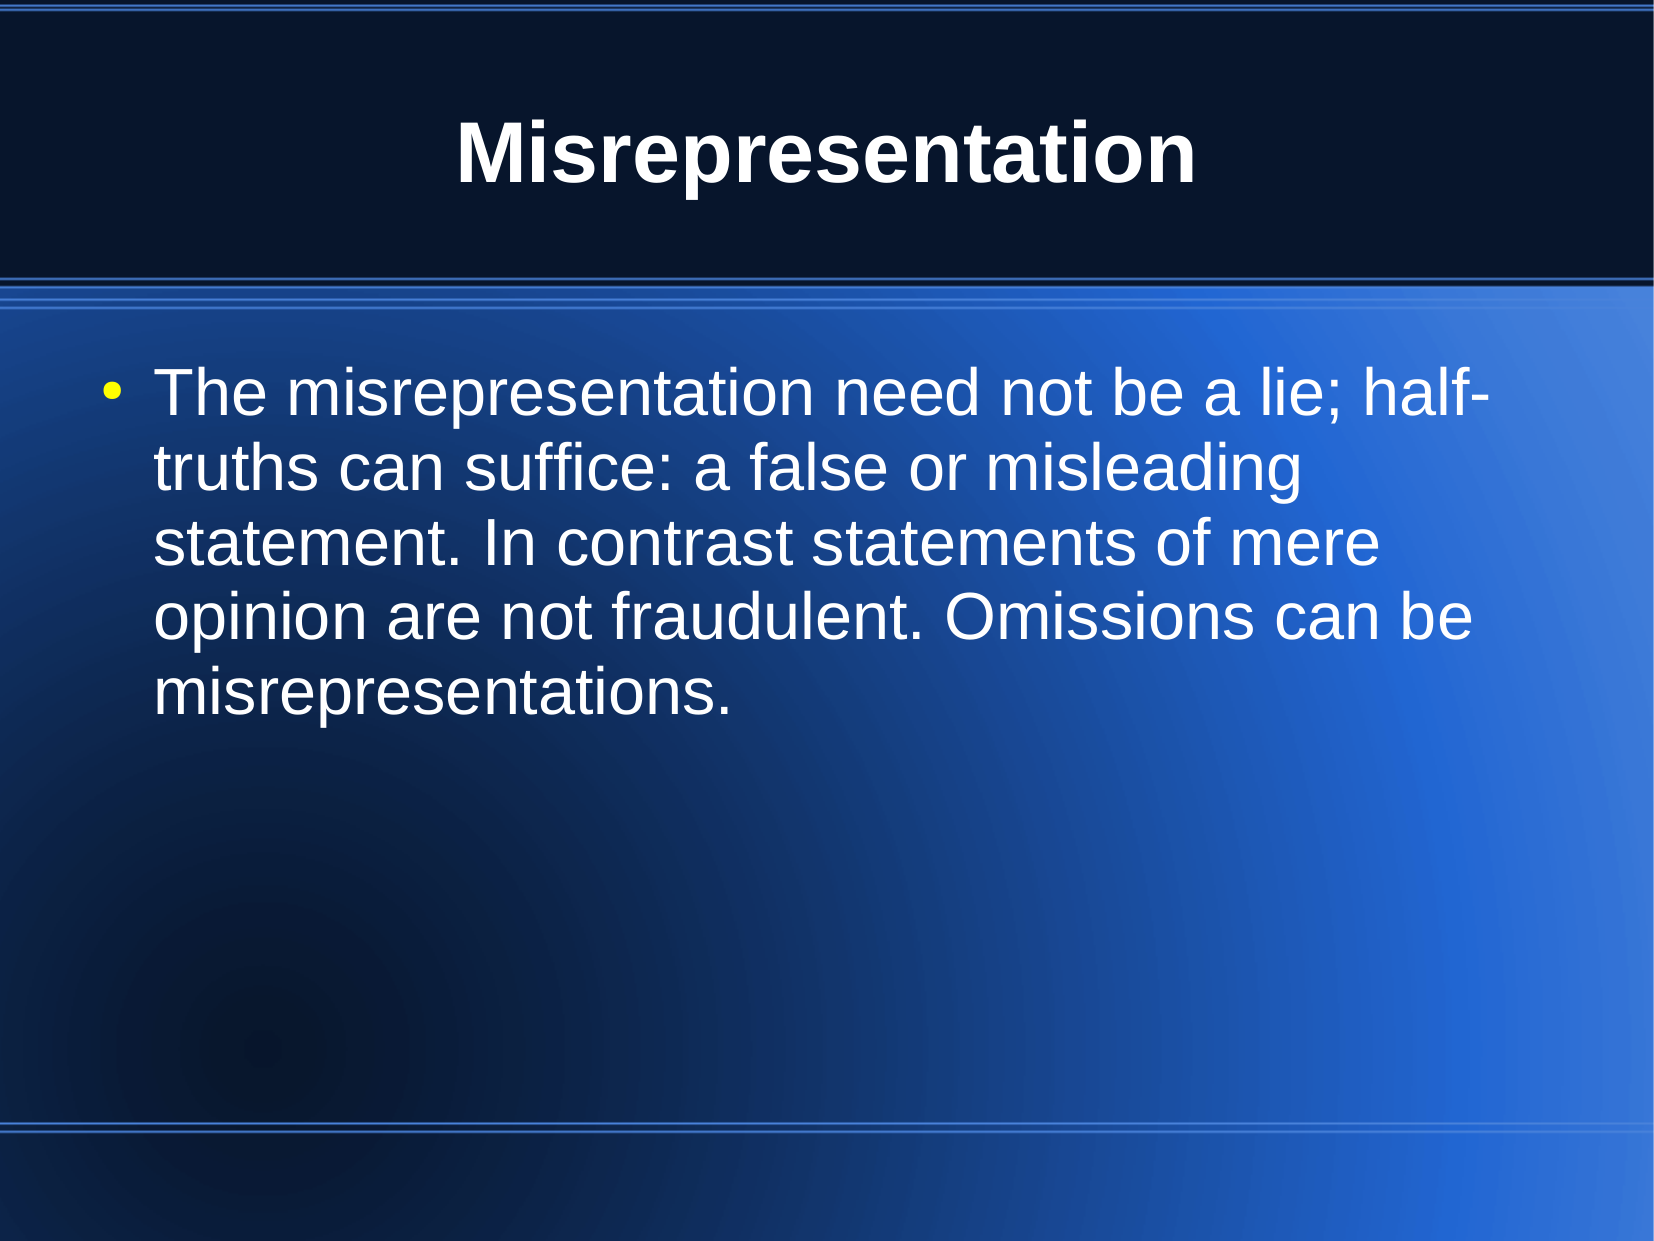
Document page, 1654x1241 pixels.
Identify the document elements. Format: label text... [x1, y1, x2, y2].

picture [0, 0, 1654, 1241]
list The misrepresentation need not be a lie; half-truths can suffice: a false or misleading statement. In contrast statements of mere opinion are not fraudulent. Omissions can be misrepresentations. [82, 355, 1571, 1058]
title Misrepresentation [82, 49, 1571, 257]
